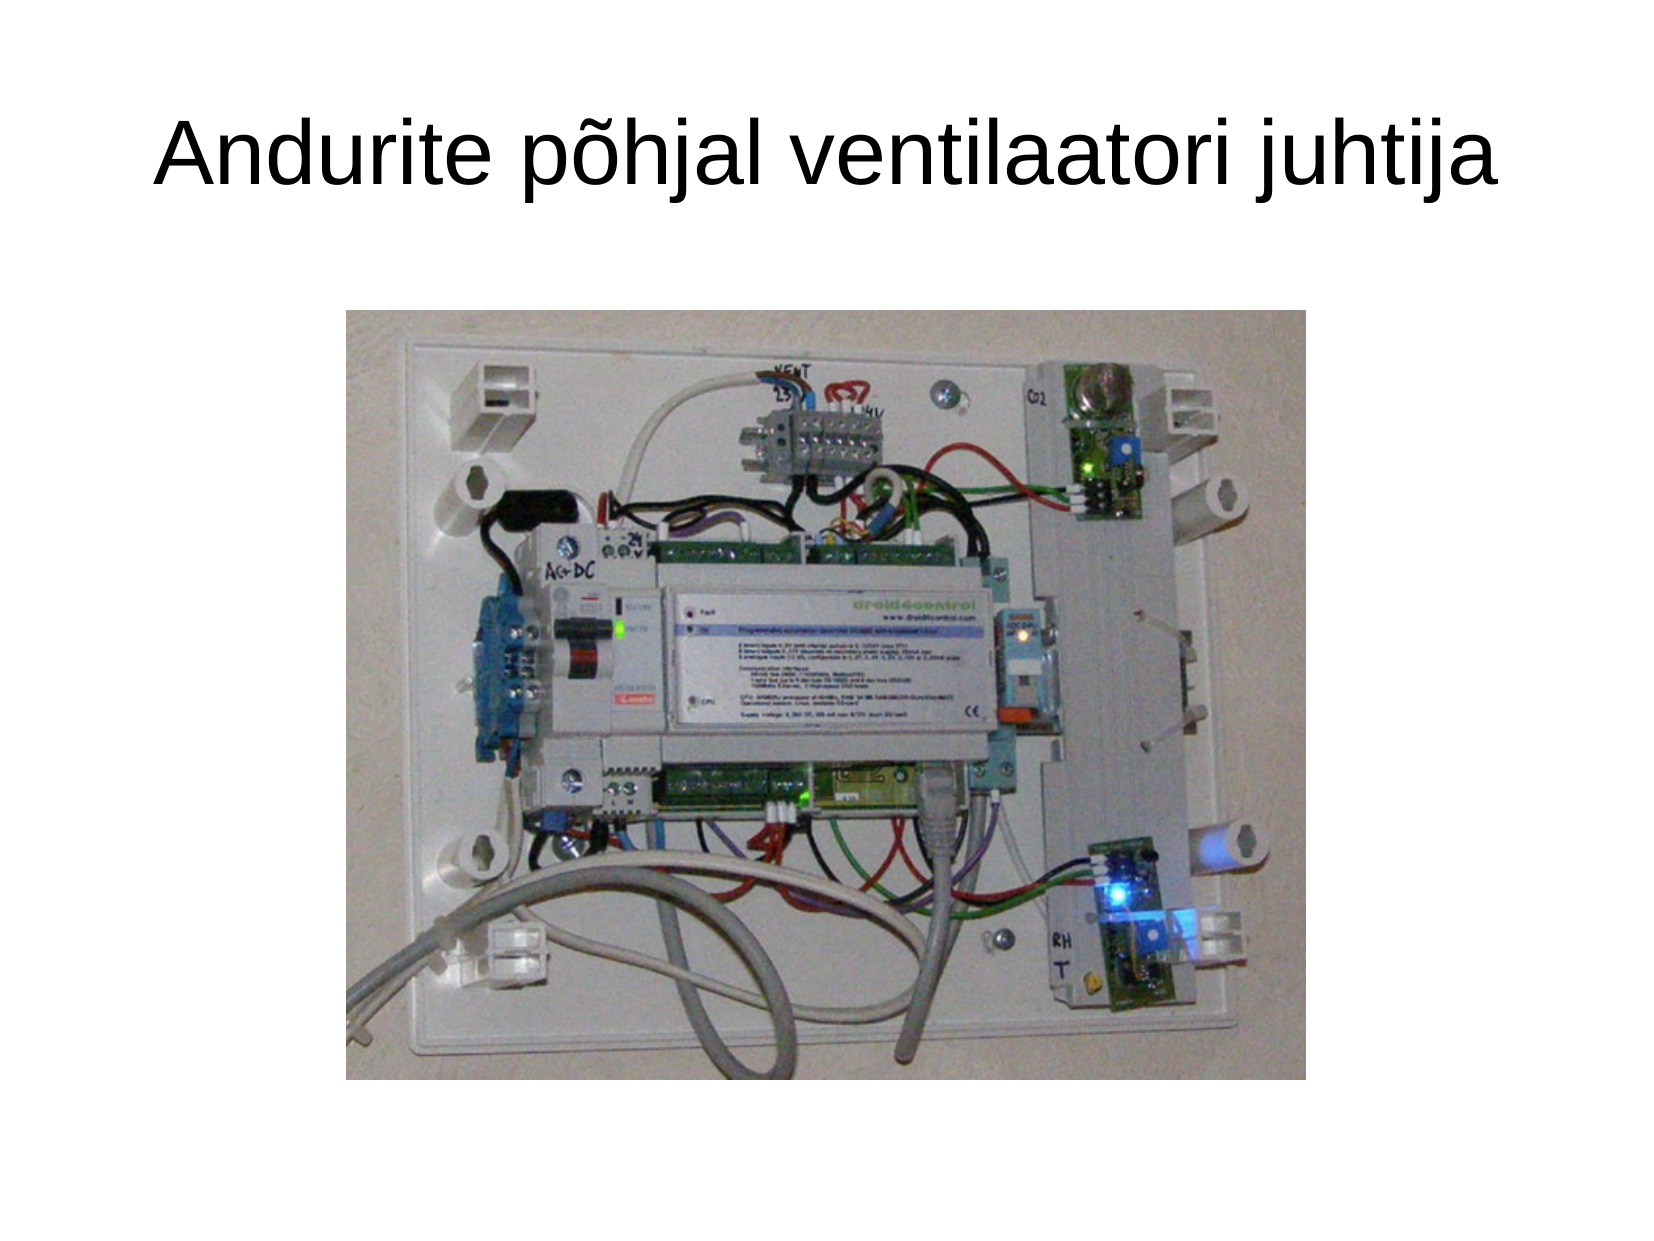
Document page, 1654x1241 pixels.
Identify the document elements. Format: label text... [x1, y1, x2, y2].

picture [346, 310, 1306, 1080]
title Andurite põhjal ventilaatori juhtija [82, 49, 1571, 257]
